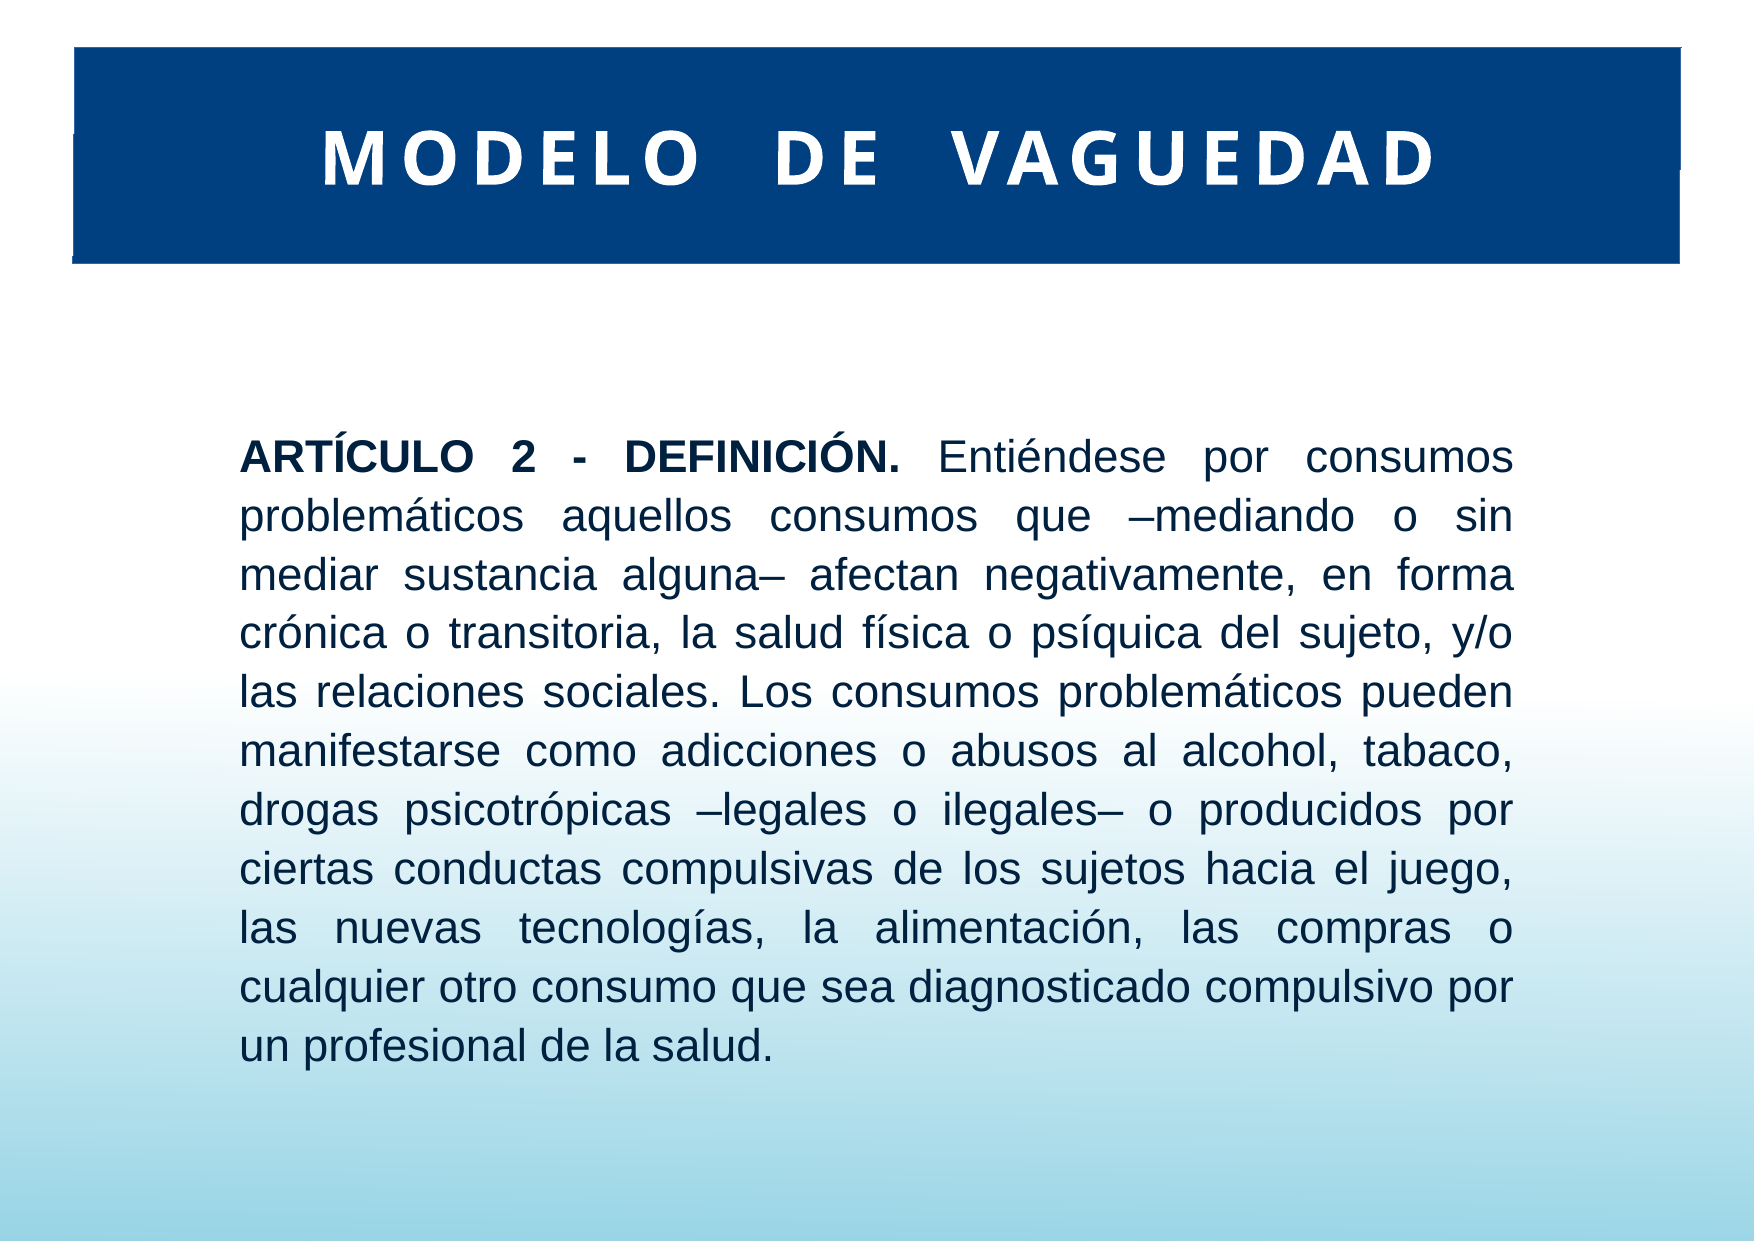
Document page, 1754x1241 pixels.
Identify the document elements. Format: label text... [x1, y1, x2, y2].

text_box ARTÍCULO 2 - DEFINICIÓN. Entiéndese por consumos problemáticos aquellos consumos que –mediando o sin mediar sustancia alguna– afectan negativamente, en forma crónica o transitoria, la salud física o psíquica del sujeto, y/o las relaciones sociales. Los consumos problemáticos pueden manifestarse como adicciones o abusos al alcohol, tabaco, drogas psicotrópicas –legales o ilegales– o producidos por ciertas conductas compulsivas de los sujetos hacia el juego, las nuevas tecnologías, la alimentación, las compras o cualquier otro consumo que sea diagnosticado compulsivo por un profesional de la salud. [227, 372, 1527, 1123]
text_box MODELO DE VAGUEDAD [72, 47, 1682, 264]
